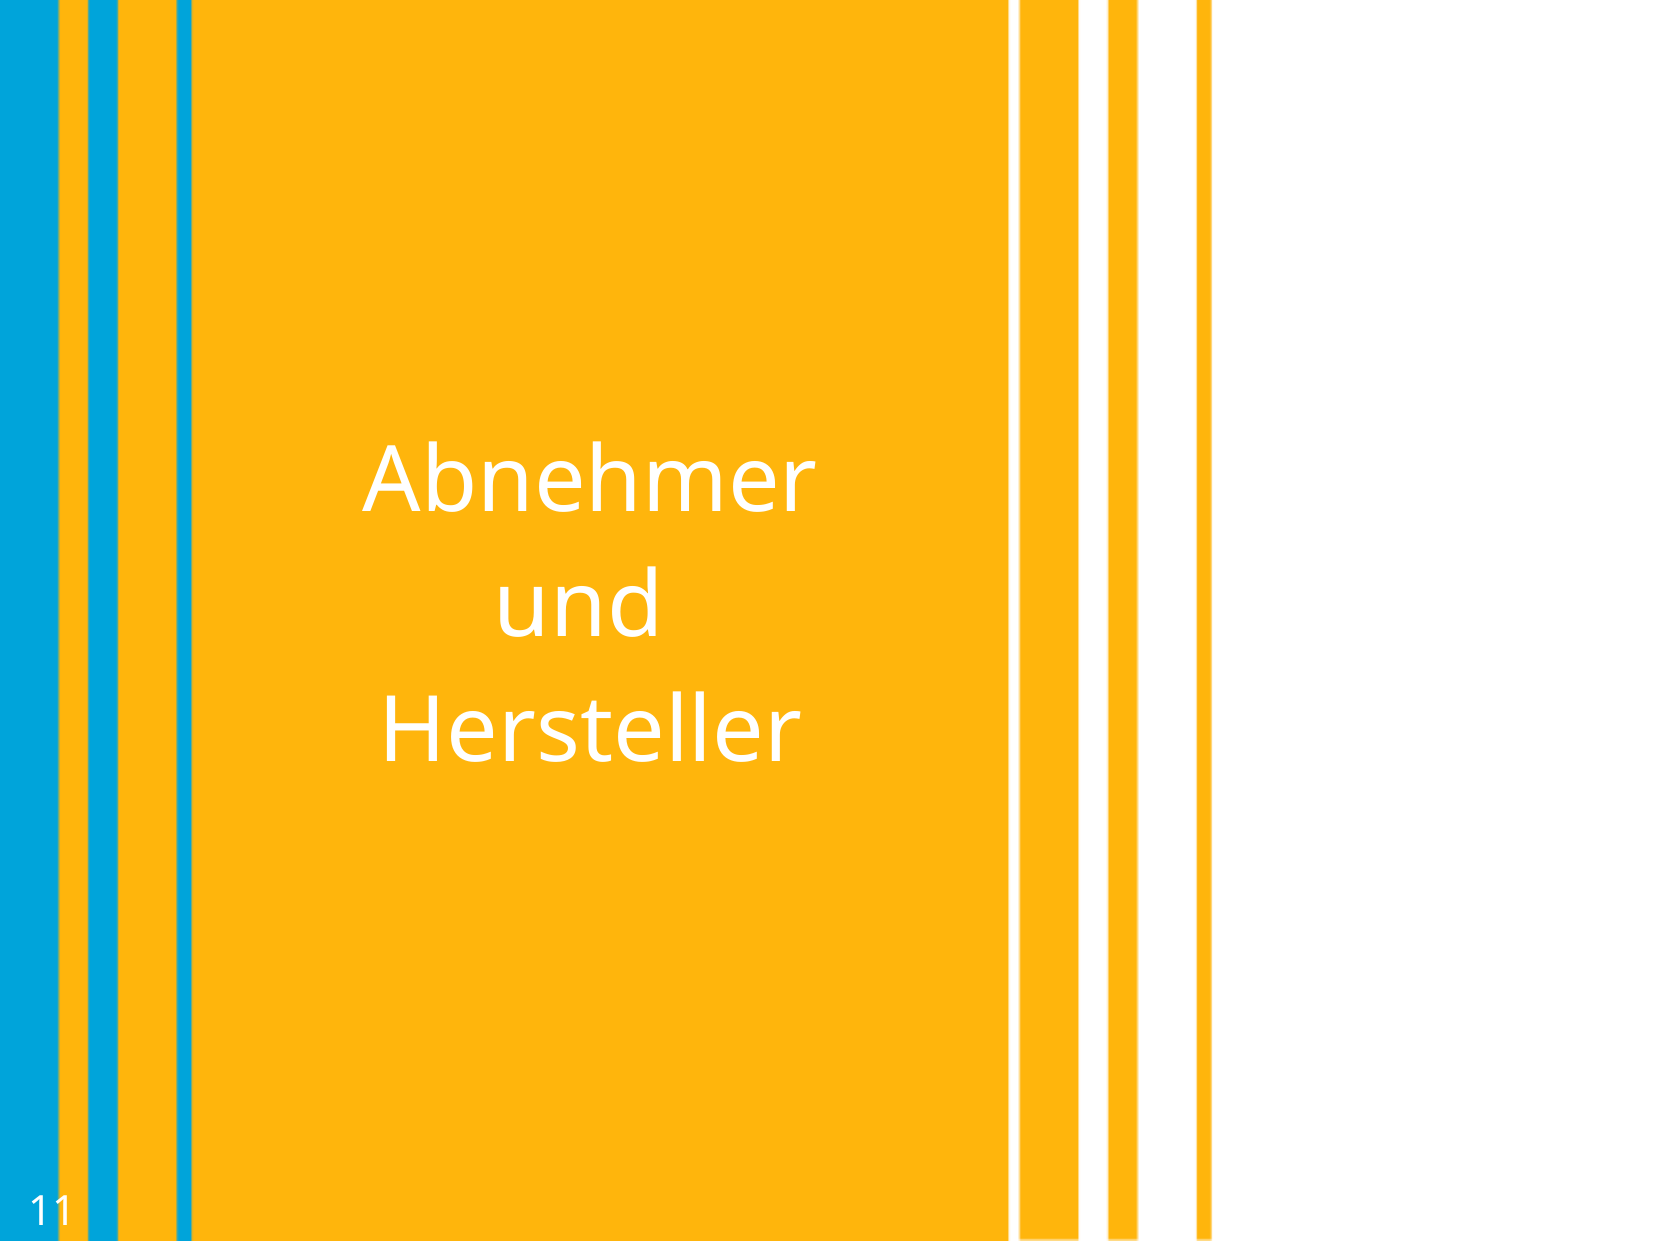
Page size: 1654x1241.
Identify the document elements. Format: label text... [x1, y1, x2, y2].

picture [192, 0, 1654, 1241]
title Abnehmer und Hersteller [206, 49, 975, 1152]
picture [58, 0, 89, 1241]
picture [117, 0, 178, 1241]
